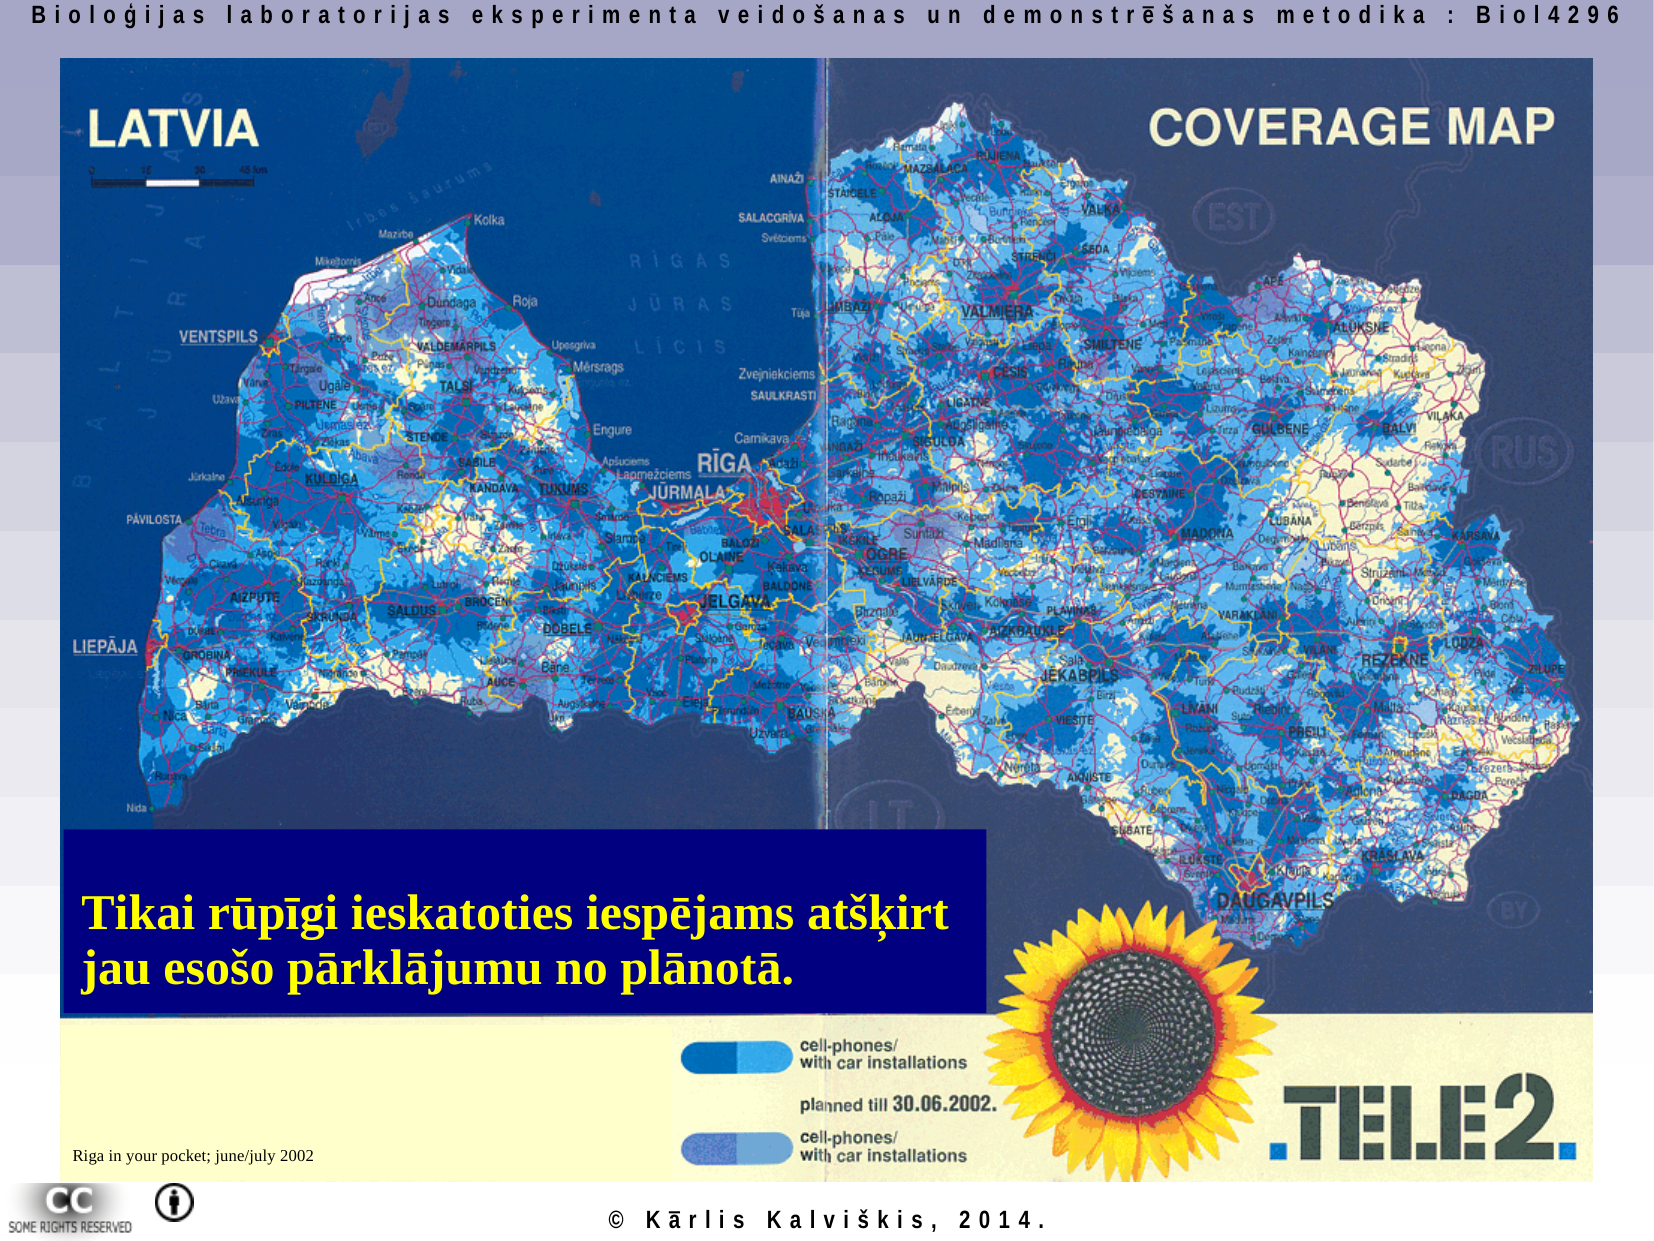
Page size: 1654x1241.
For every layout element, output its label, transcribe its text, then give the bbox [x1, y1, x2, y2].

text_box Riga in your pocket; june/july 2002 [72, 1146, 787, 1202]
text_box [60, 1025, 672, 1181]
picture [0, 0, 1654, 1241]
text_box Tikai rūpīgi ieskatoties iespējams atšķirt jau esošo pārklājumu no plānotā. [63, 829, 987, 1014]
